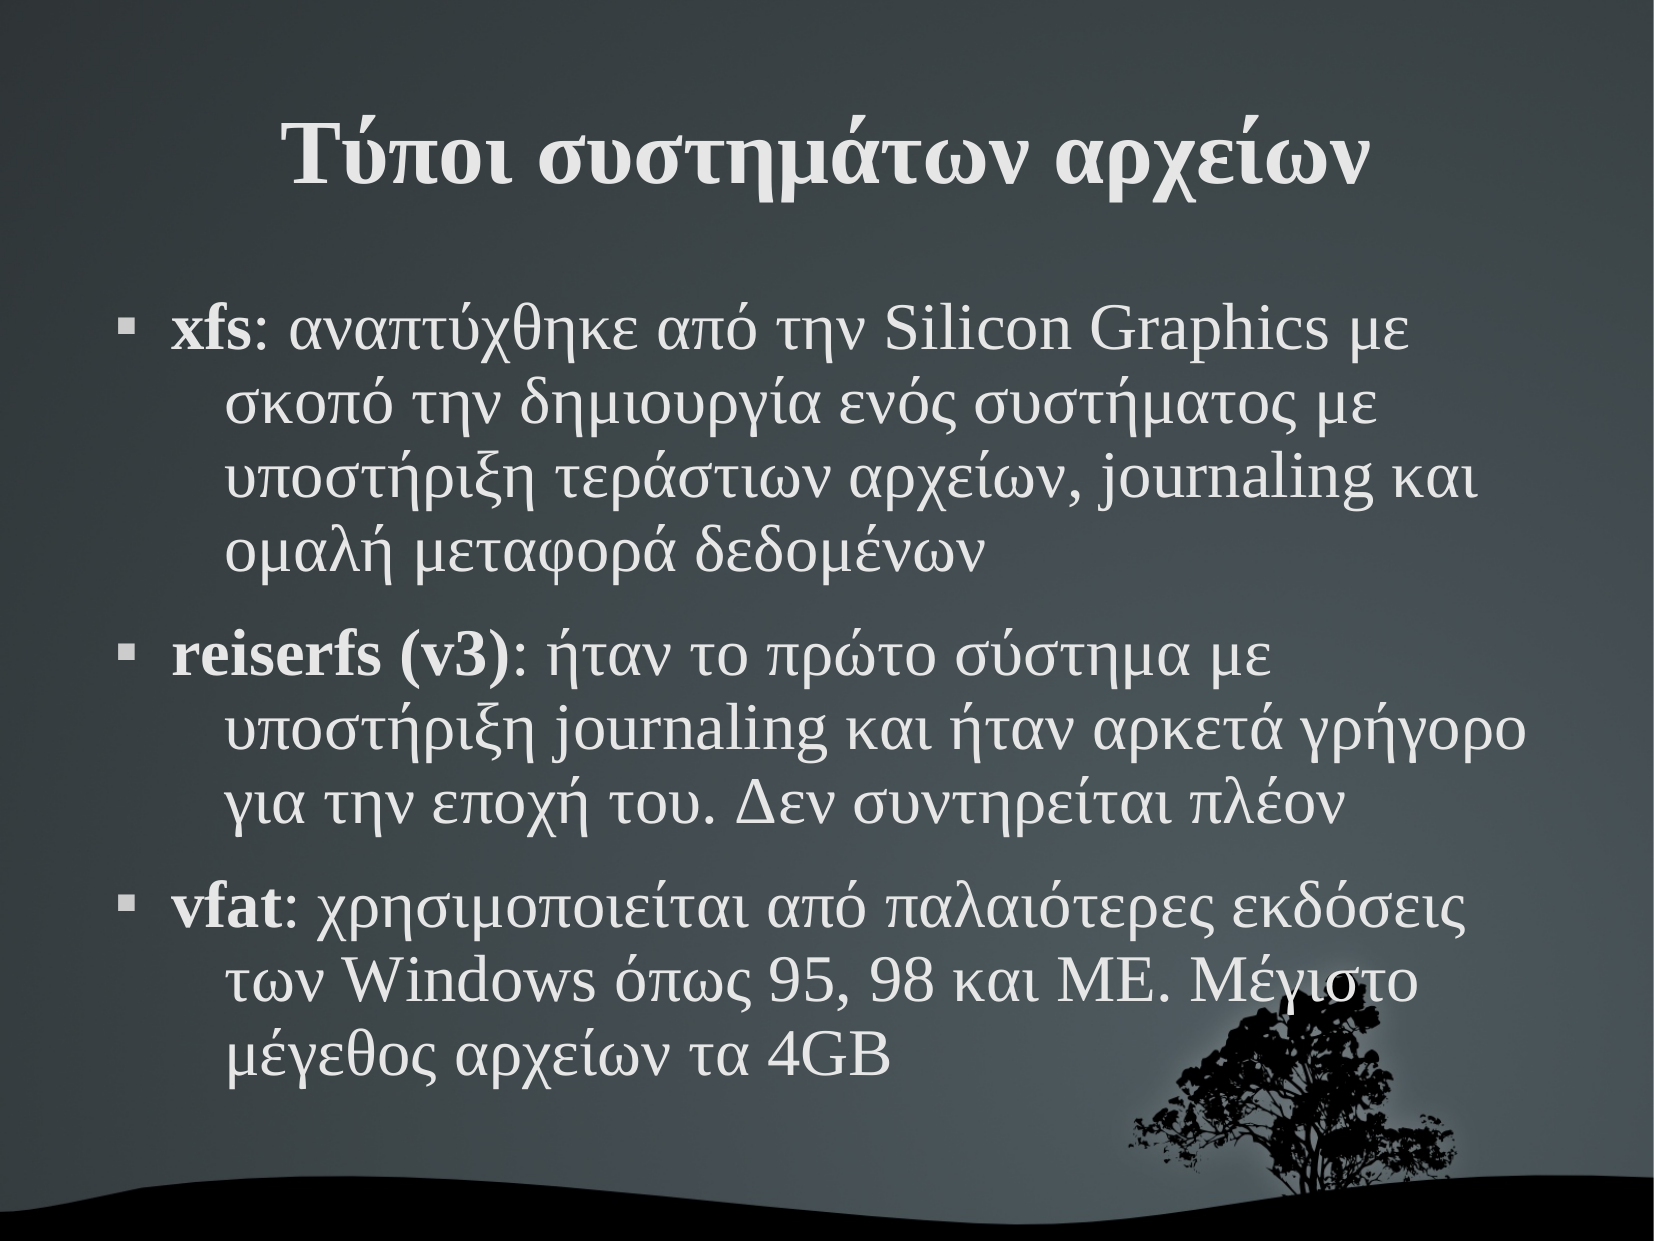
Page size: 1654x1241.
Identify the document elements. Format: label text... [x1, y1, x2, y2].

list xfs: αναπτύχθηκε από την Silicon Graphics με σκοπό την δημιουργία ενός συστήματος με υποστήριξη τεράστιων αρχείων, journaling και ομαλή μεταφορά δεδομένων reiserfs (v3): ήταν το πρώτο σύστημα με υποστήριξη journaling και ήταν αρκετά γρήγορο για την εποχή του. Δεν συντηρείται πλέον vfat: χρησιμοποιείται από παλαιότερες εκδόσεις των Windows όπως 95, 98 και ME. Μέγιστο μέγεθος αρχείων τα 4GB [82, 290, 1571, 1177]
picture [0, 0, 1654, 1241]
title Τύποι συστημάτων αρχείων [82, 49, 1571, 257]
